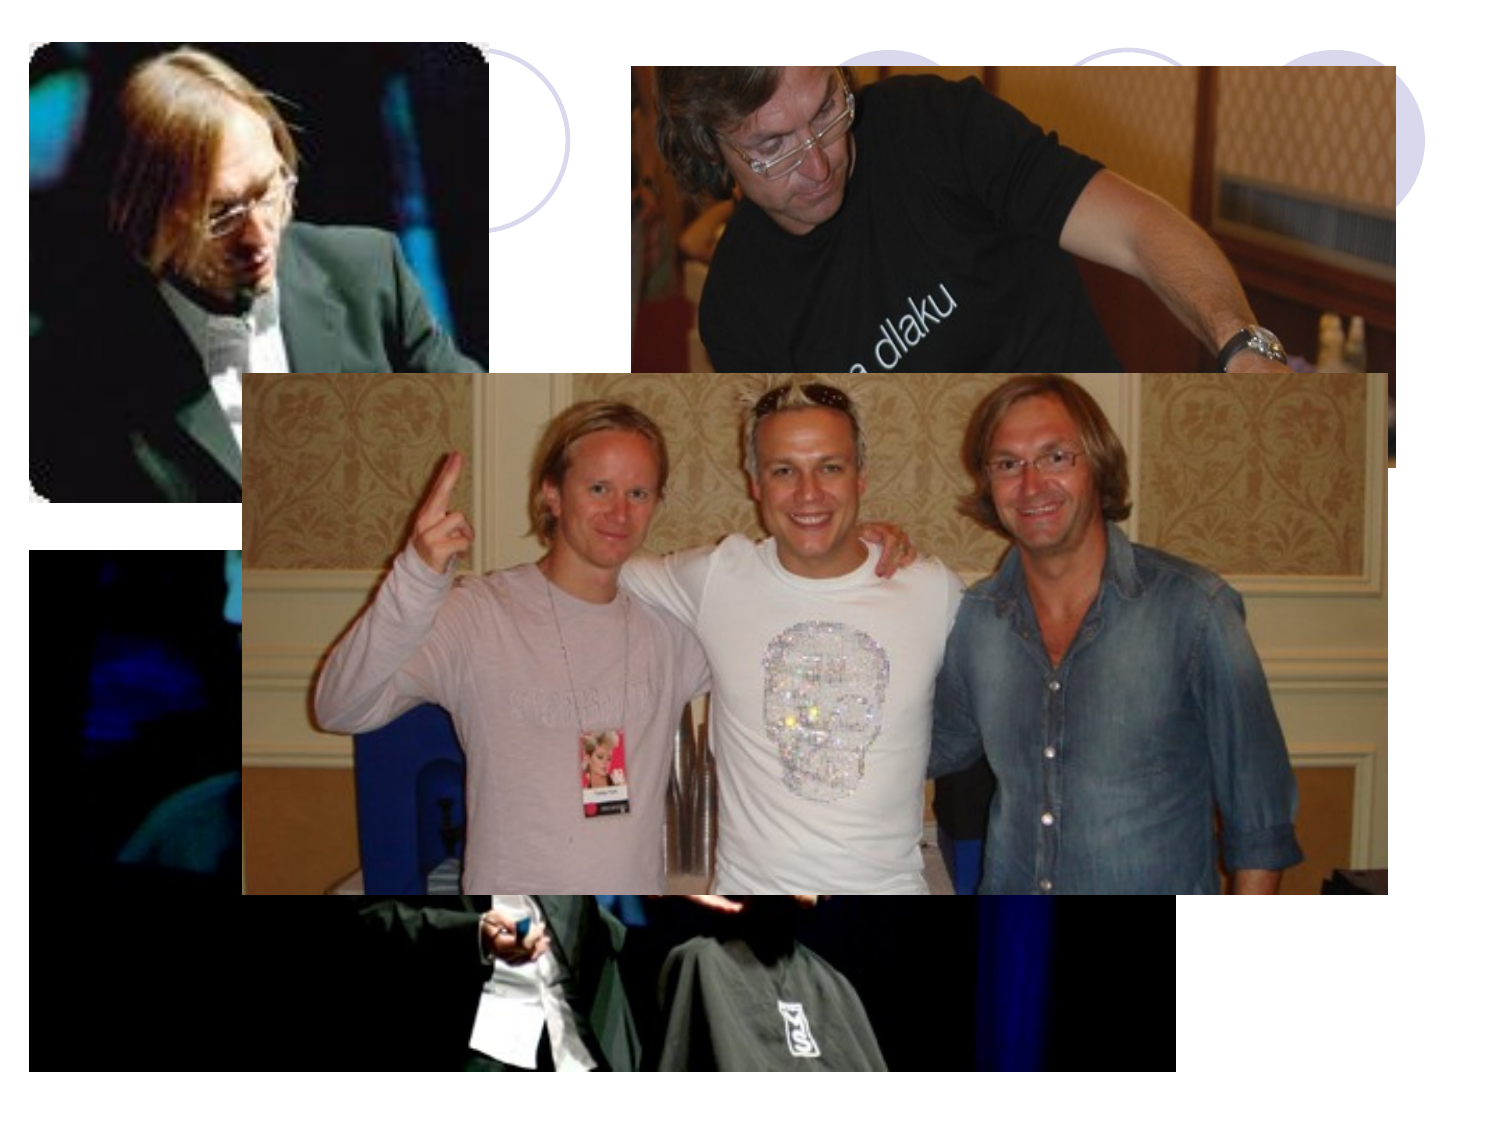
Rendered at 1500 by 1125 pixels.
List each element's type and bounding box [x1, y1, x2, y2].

picture [29, 42, 1396, 1072]
